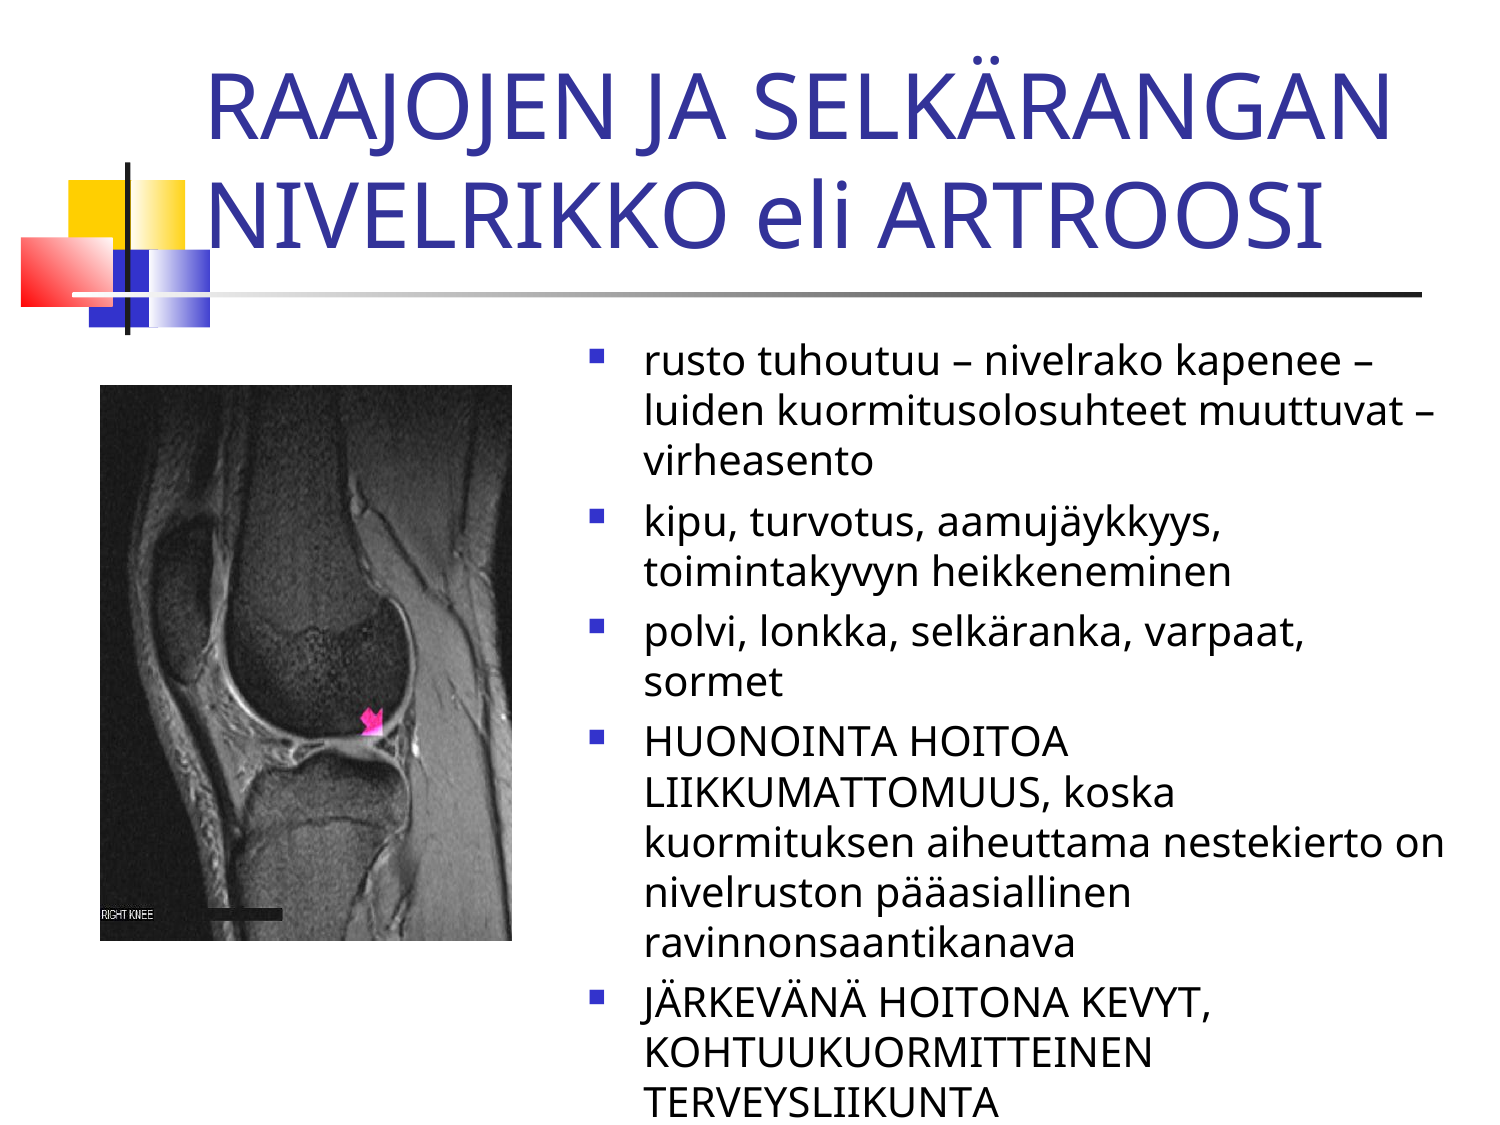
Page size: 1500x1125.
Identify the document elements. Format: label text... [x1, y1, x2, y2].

text_box RAAJOJEN JA SELKÄRANGAN NIVELRIKKO eli ARTROOSI [188, 35, 1468, 276]
text_box rusto tuhoutuu – nivelrako kapenee – luiden kuormitusolosuhteet muuttuvat – virheasento kipu, turvotus, aamujäykkyys, toimintakyvyn heikkeneminen polvi, lonkka, selkäranka, varpaat, sormet HUONOINTA HOITOA LIIKKUMATTOMUUS, koska kuormituksen aiheuttama nestekierto on nivelruston pääasiallinen ravinnonsaantikanava JÄRKEVÄNÄ HOITONA KEVYT, KOHTUUKUORMITTEINEN TERVEYSLIIKUNTA [572, 326, 1470, 1125]
picture [100, 385, 512, 941]
